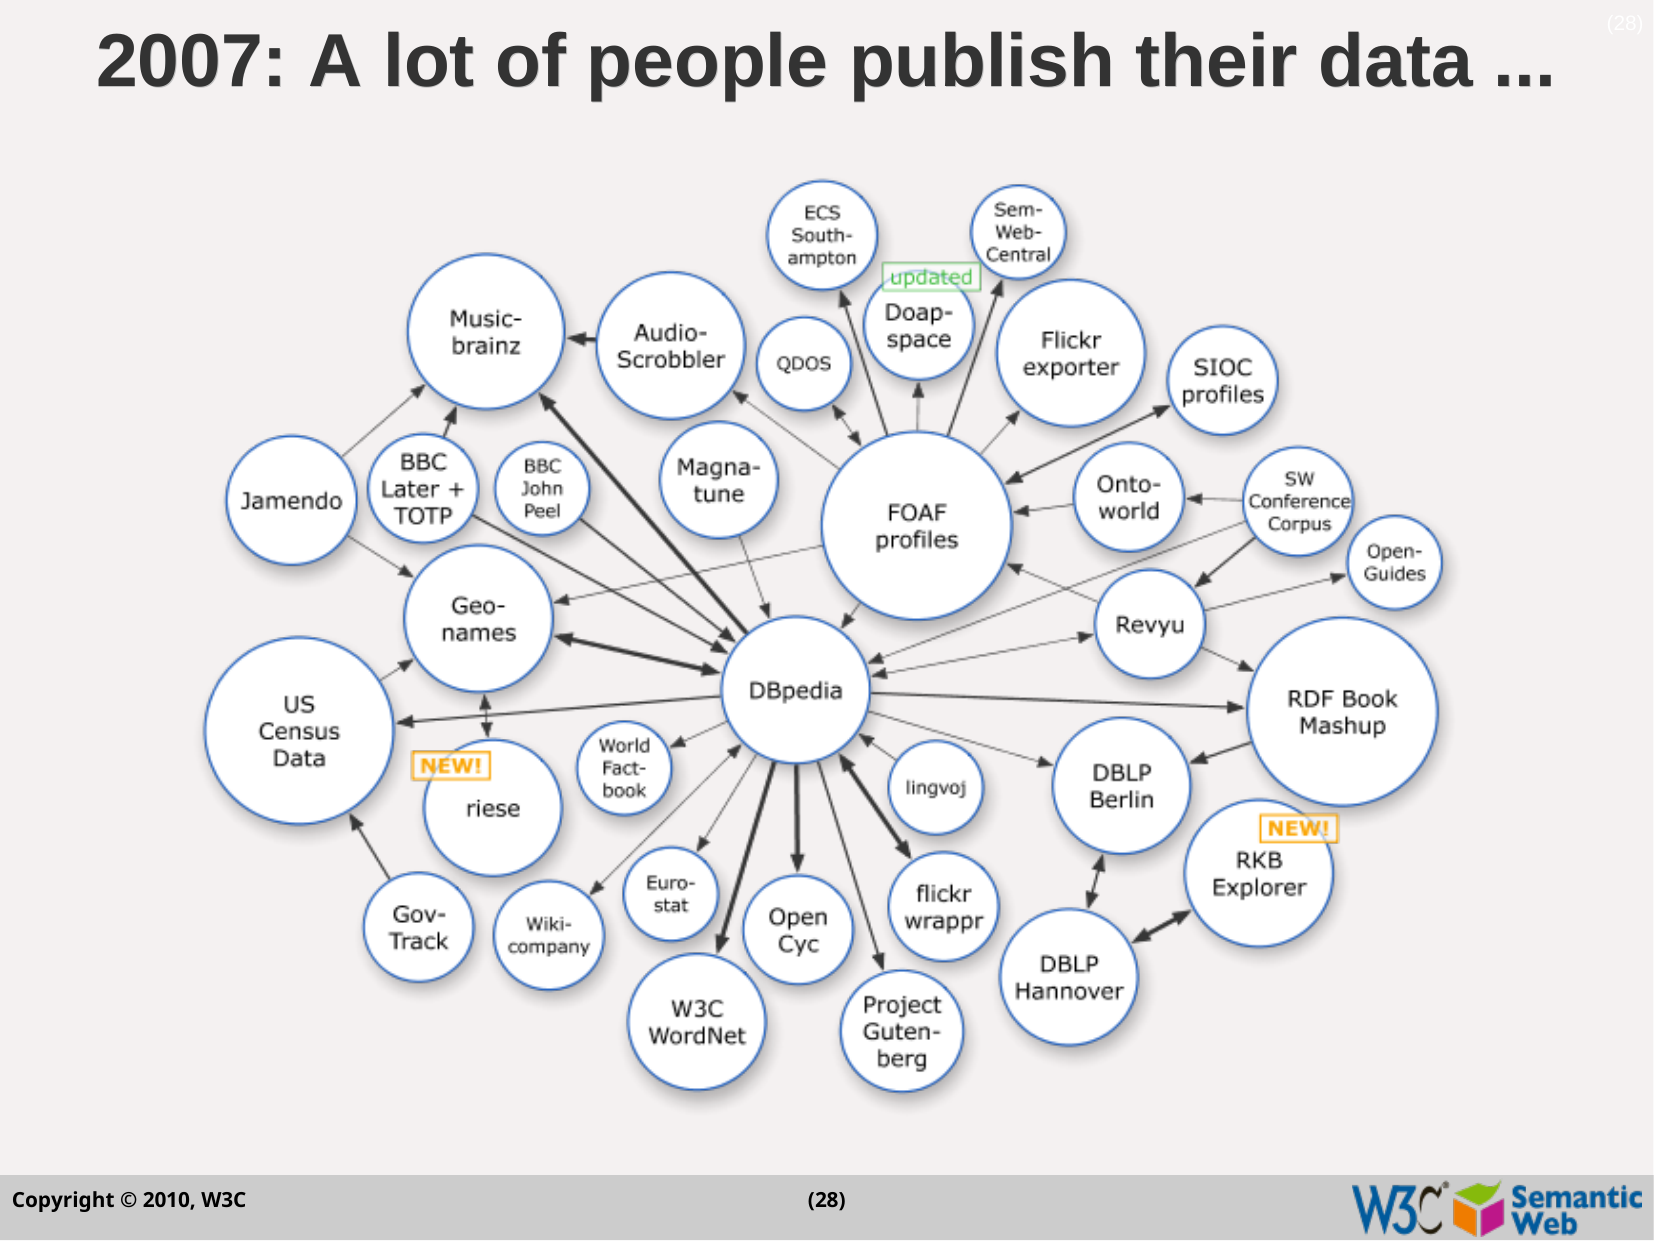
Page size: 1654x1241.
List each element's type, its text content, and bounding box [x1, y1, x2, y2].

picture [171, 151, 1487, 1140]
title 2007: A lot of people publish their data ... [0, 7, 1654, 111]
picture [1352, 1178, 1642, 1237]
